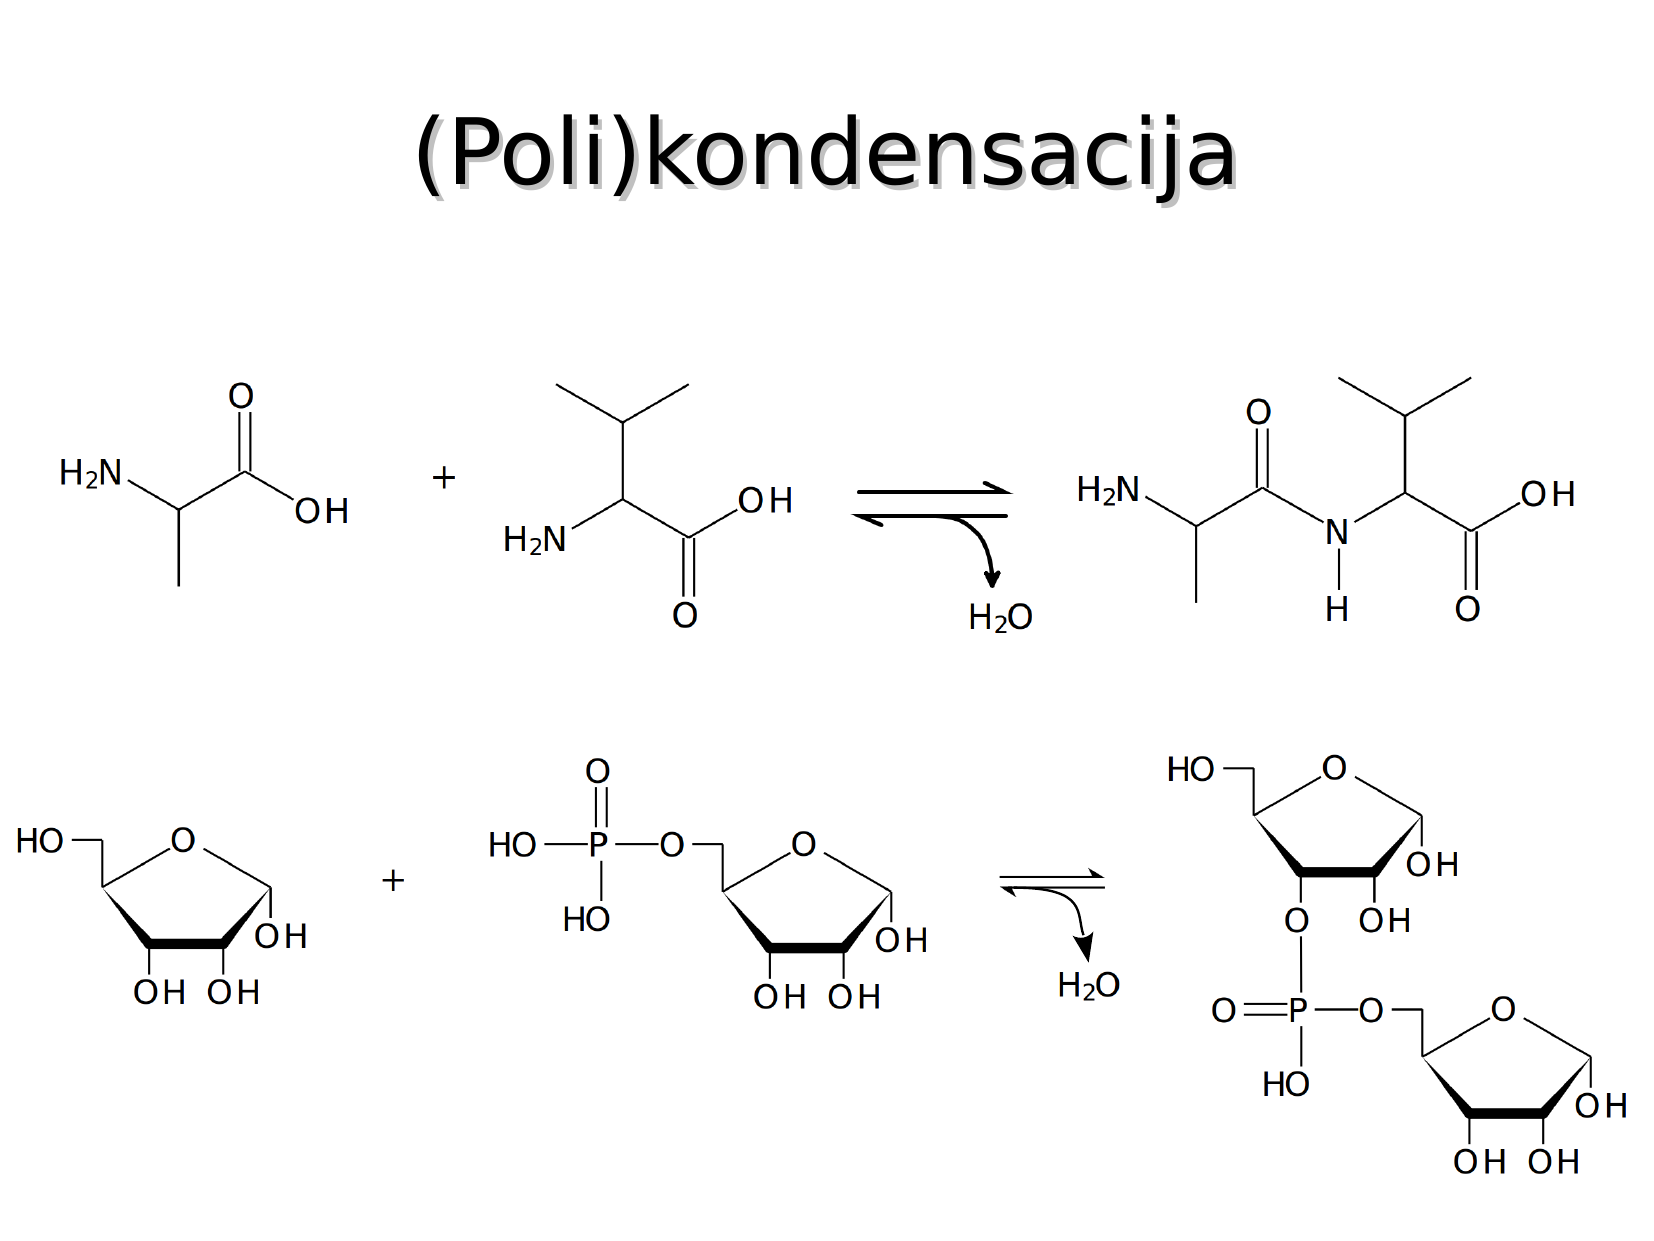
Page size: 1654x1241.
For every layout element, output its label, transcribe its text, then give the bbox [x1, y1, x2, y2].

title (Poli)kondensacija [82, 56, 1571, 250]
picture [14, 692, 1631, 1182]
picture [57, 374, 1576, 639]
